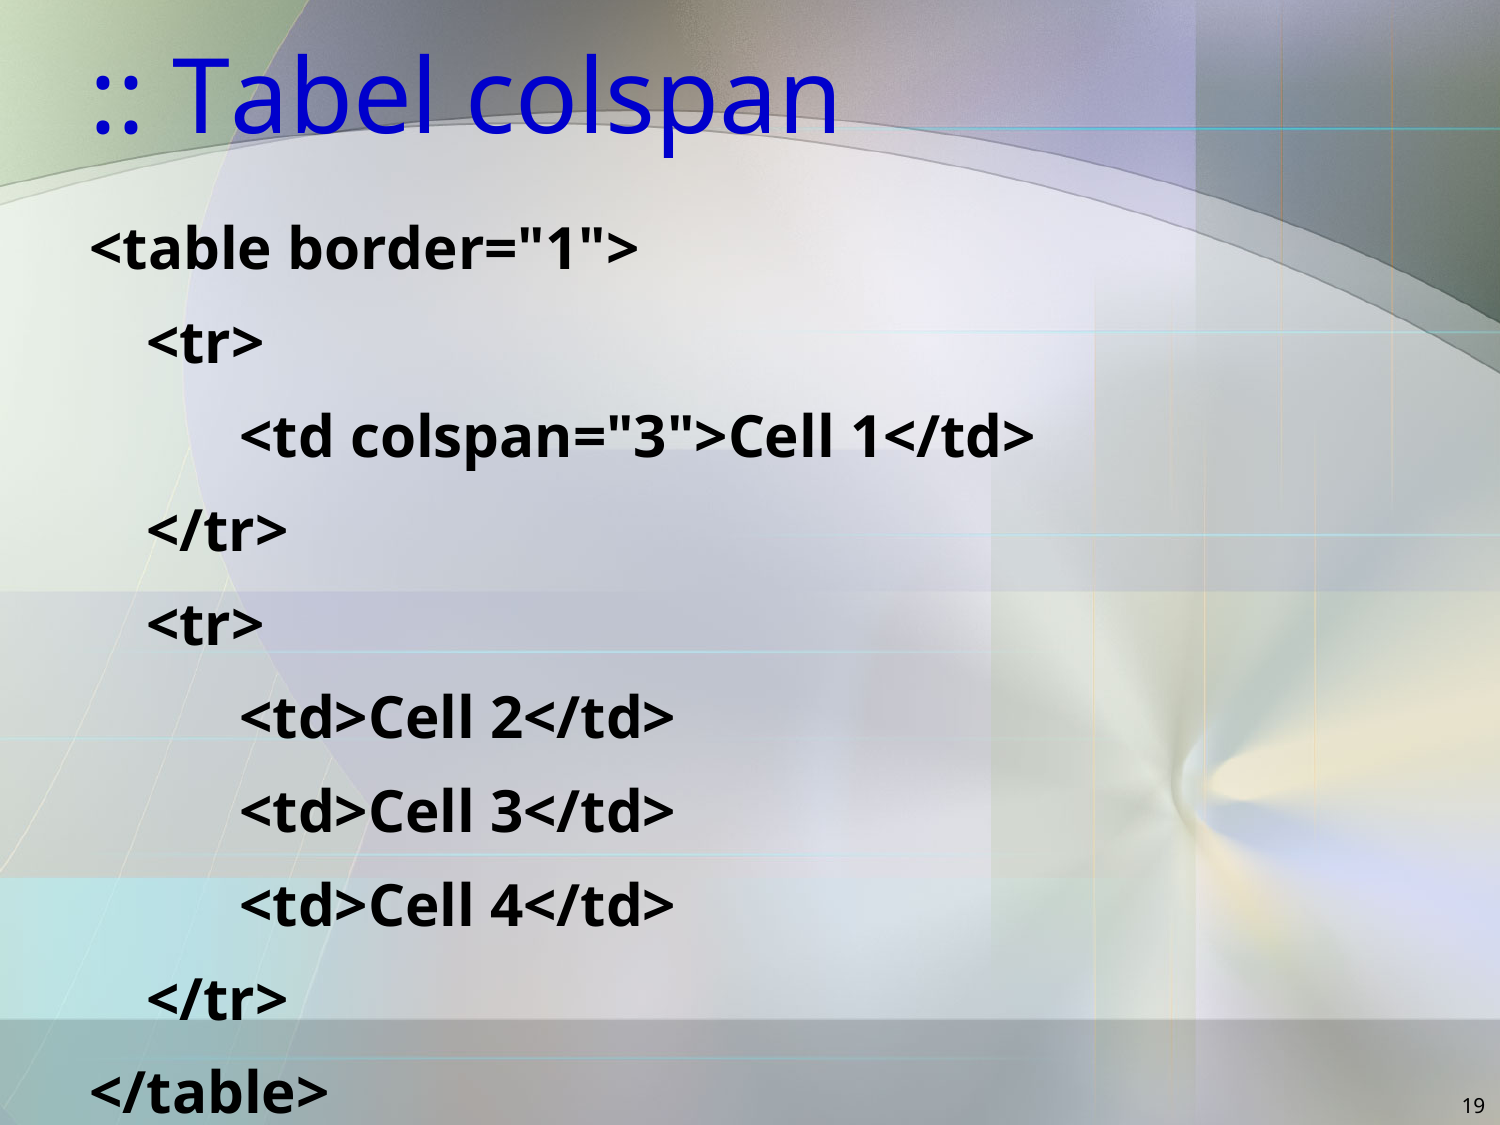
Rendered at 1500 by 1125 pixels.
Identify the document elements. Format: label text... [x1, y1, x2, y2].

picture [0, 0, 1500, 1125]
list <table border="1"> <tr> <td colspan="3">Cell 1</td> </tr> <tr> <td>Cell 2</td> <td>Cell 3</td> <td>Cell 4</td> </tr> </table> [75, 199, 1500, 1063]
title :: Tabel colspan [75, 12, 1500, 173]
